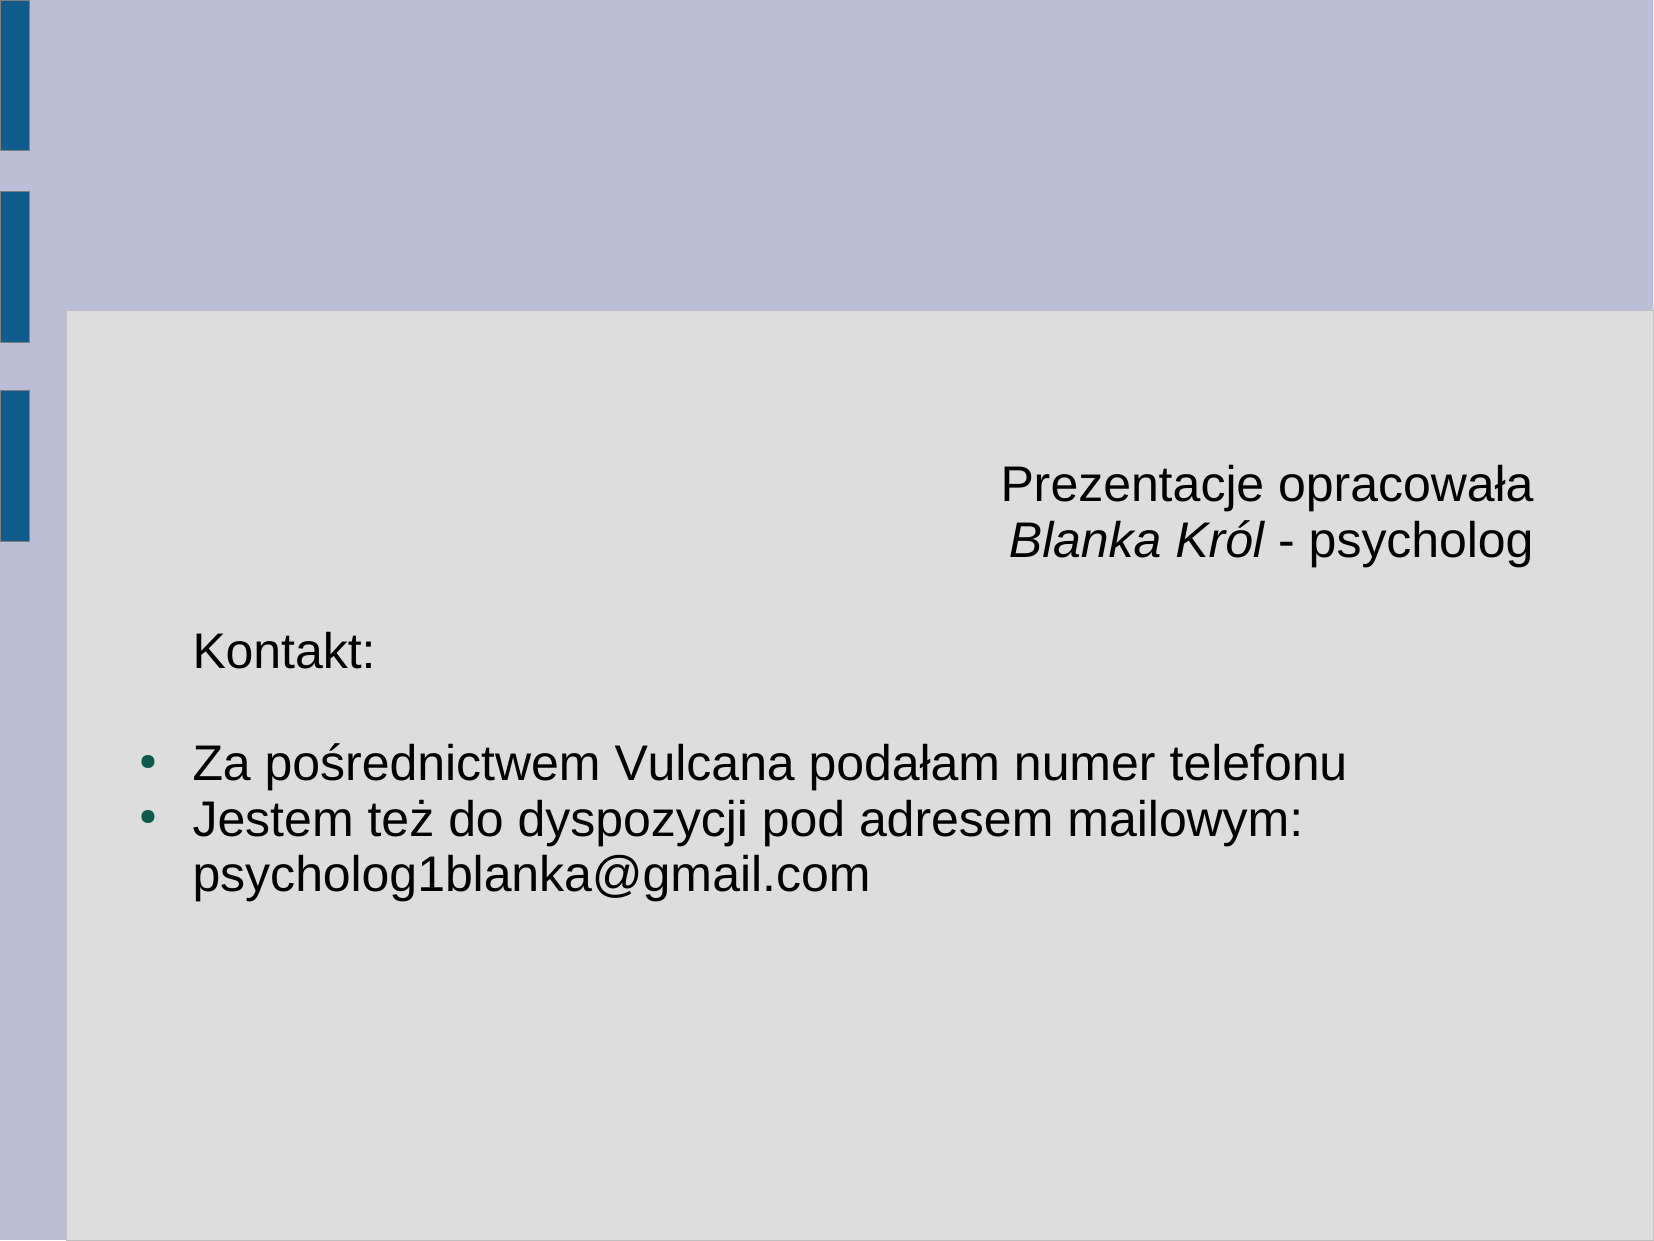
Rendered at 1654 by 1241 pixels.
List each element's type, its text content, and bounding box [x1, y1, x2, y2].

list Prezentacje opracowała Blanka Król - psycholog Kontakt: Za pośrednictwem Vulcana podałam numer telefonu Jestem też do dyspozycji pod adresem mailowym: psycholog1blanka@gmail.com [121, 344, 1534, 1127]
